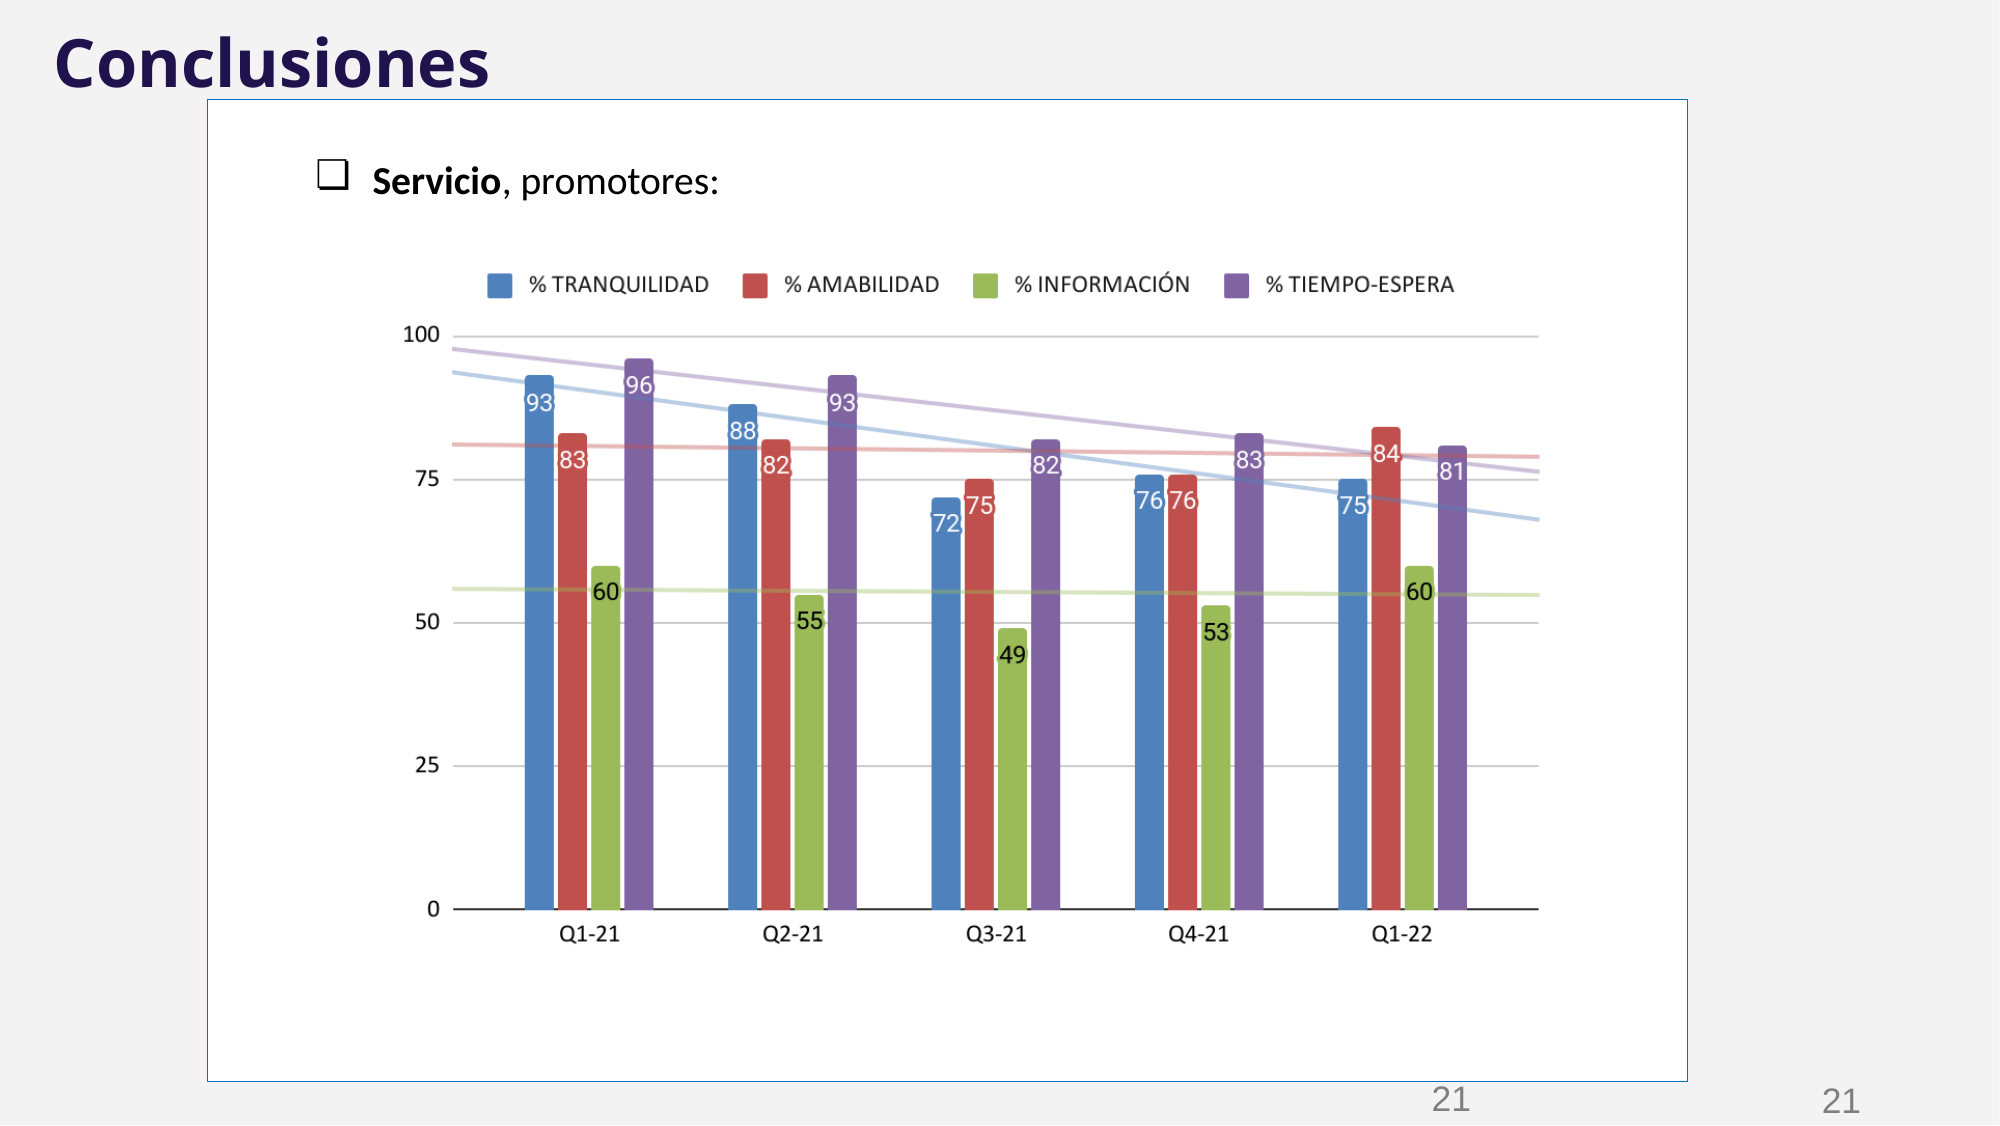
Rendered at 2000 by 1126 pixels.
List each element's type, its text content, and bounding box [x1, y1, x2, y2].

text_box Conclusiones [53, 0, 1946, 124]
text_box Servicio, promotores: [207, 99, 1688, 1082]
picture [365, 236, 1577, 985]
text_box <number> [1413, 1067, 1881, 1126]
